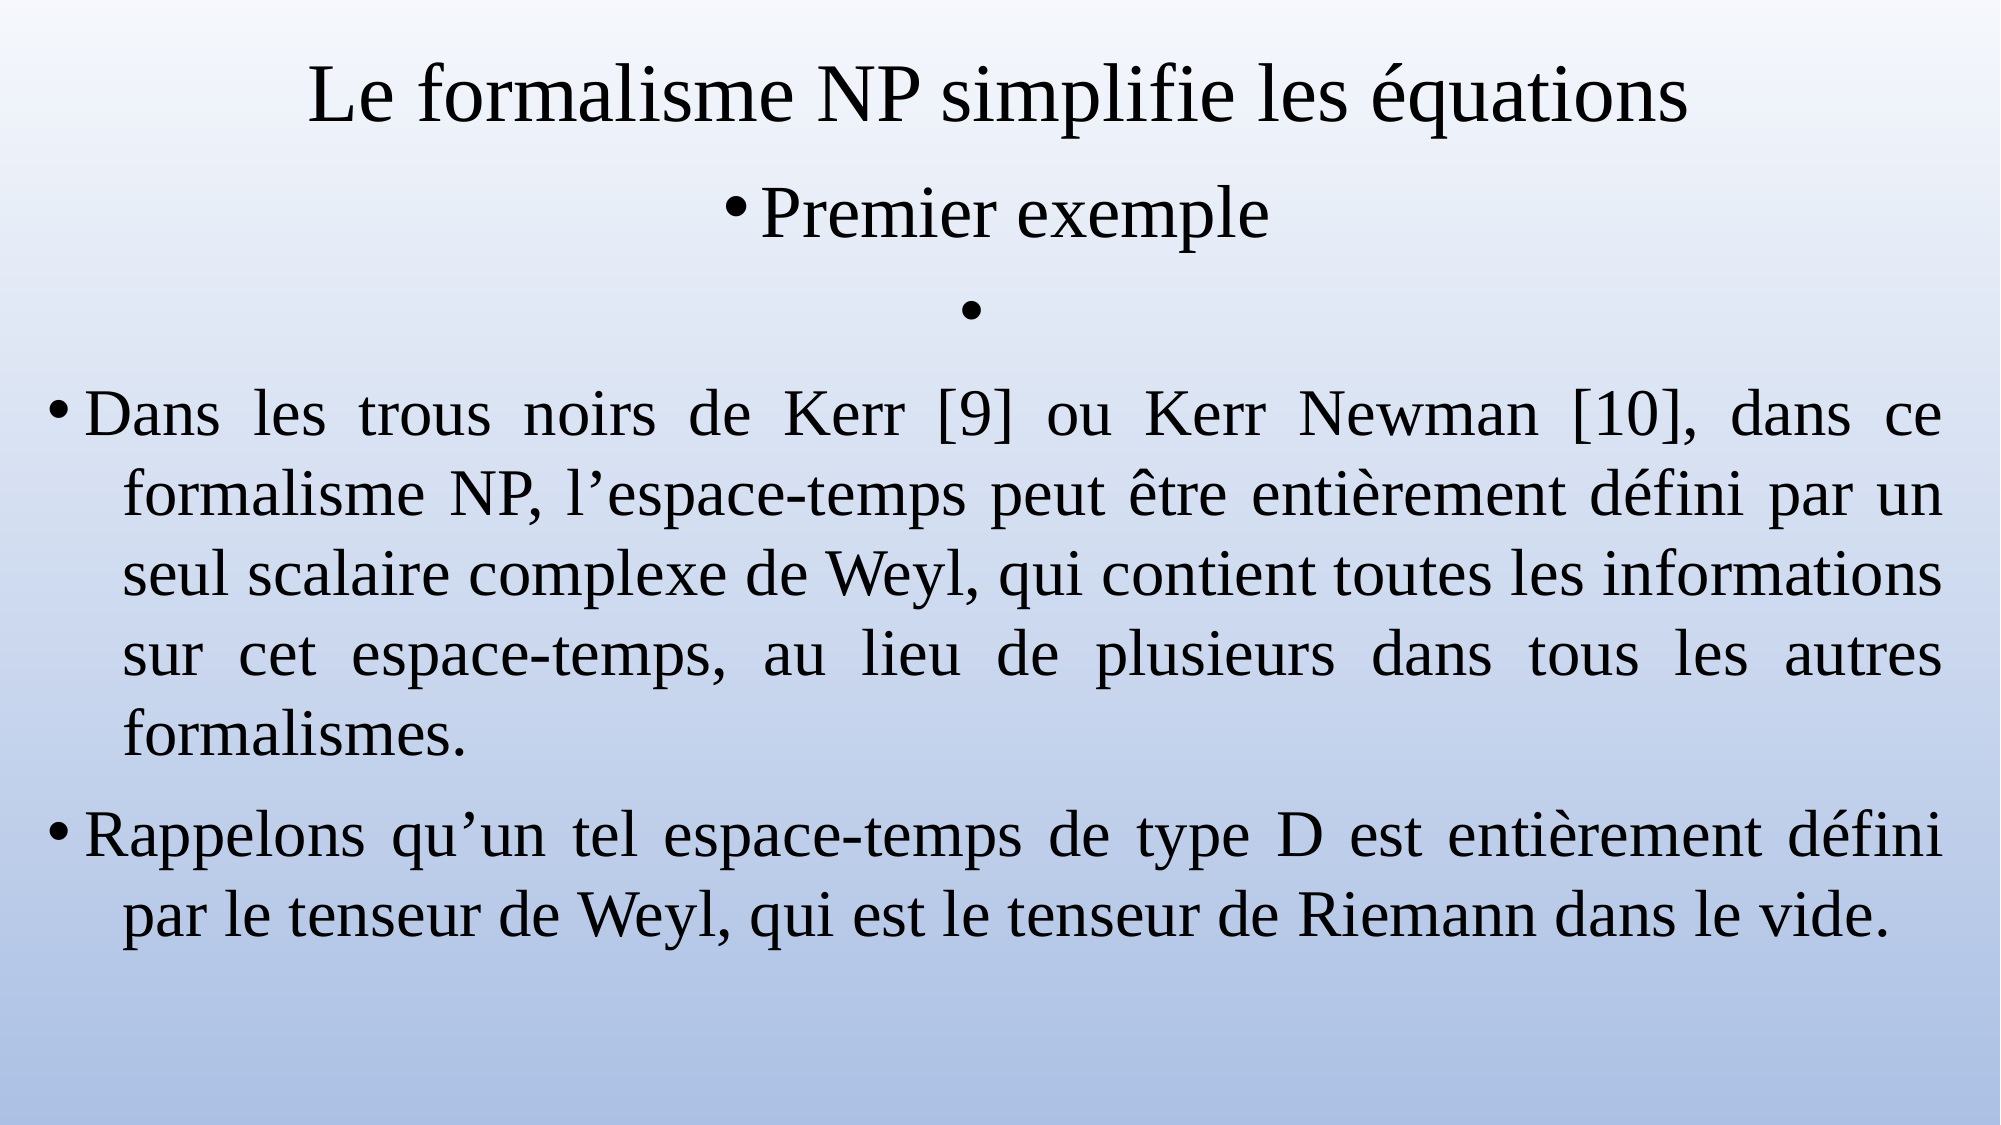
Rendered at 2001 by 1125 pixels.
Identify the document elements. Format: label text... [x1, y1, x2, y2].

title Le formalisme NP simplifie les équations [137, 22, 1863, 167]
list Premier exemple Dans les trous noirs de Kerr [9] ou Kerr Newman [10], dans ce formalisme NP, l’espace-temps peut être entièrement défini par un seul scalaire complexe de Weyl, qui contient toutes les informations sur cet espace-temps, au lieu de plusieurs dans tous les autres formalismes. Rappelons qu’un tel espace-temps de type D est entièrement défini par le tenseur de Weyl, qui est le tenseur de Riemann dans le vide. [32, 179, 1962, 1125]
